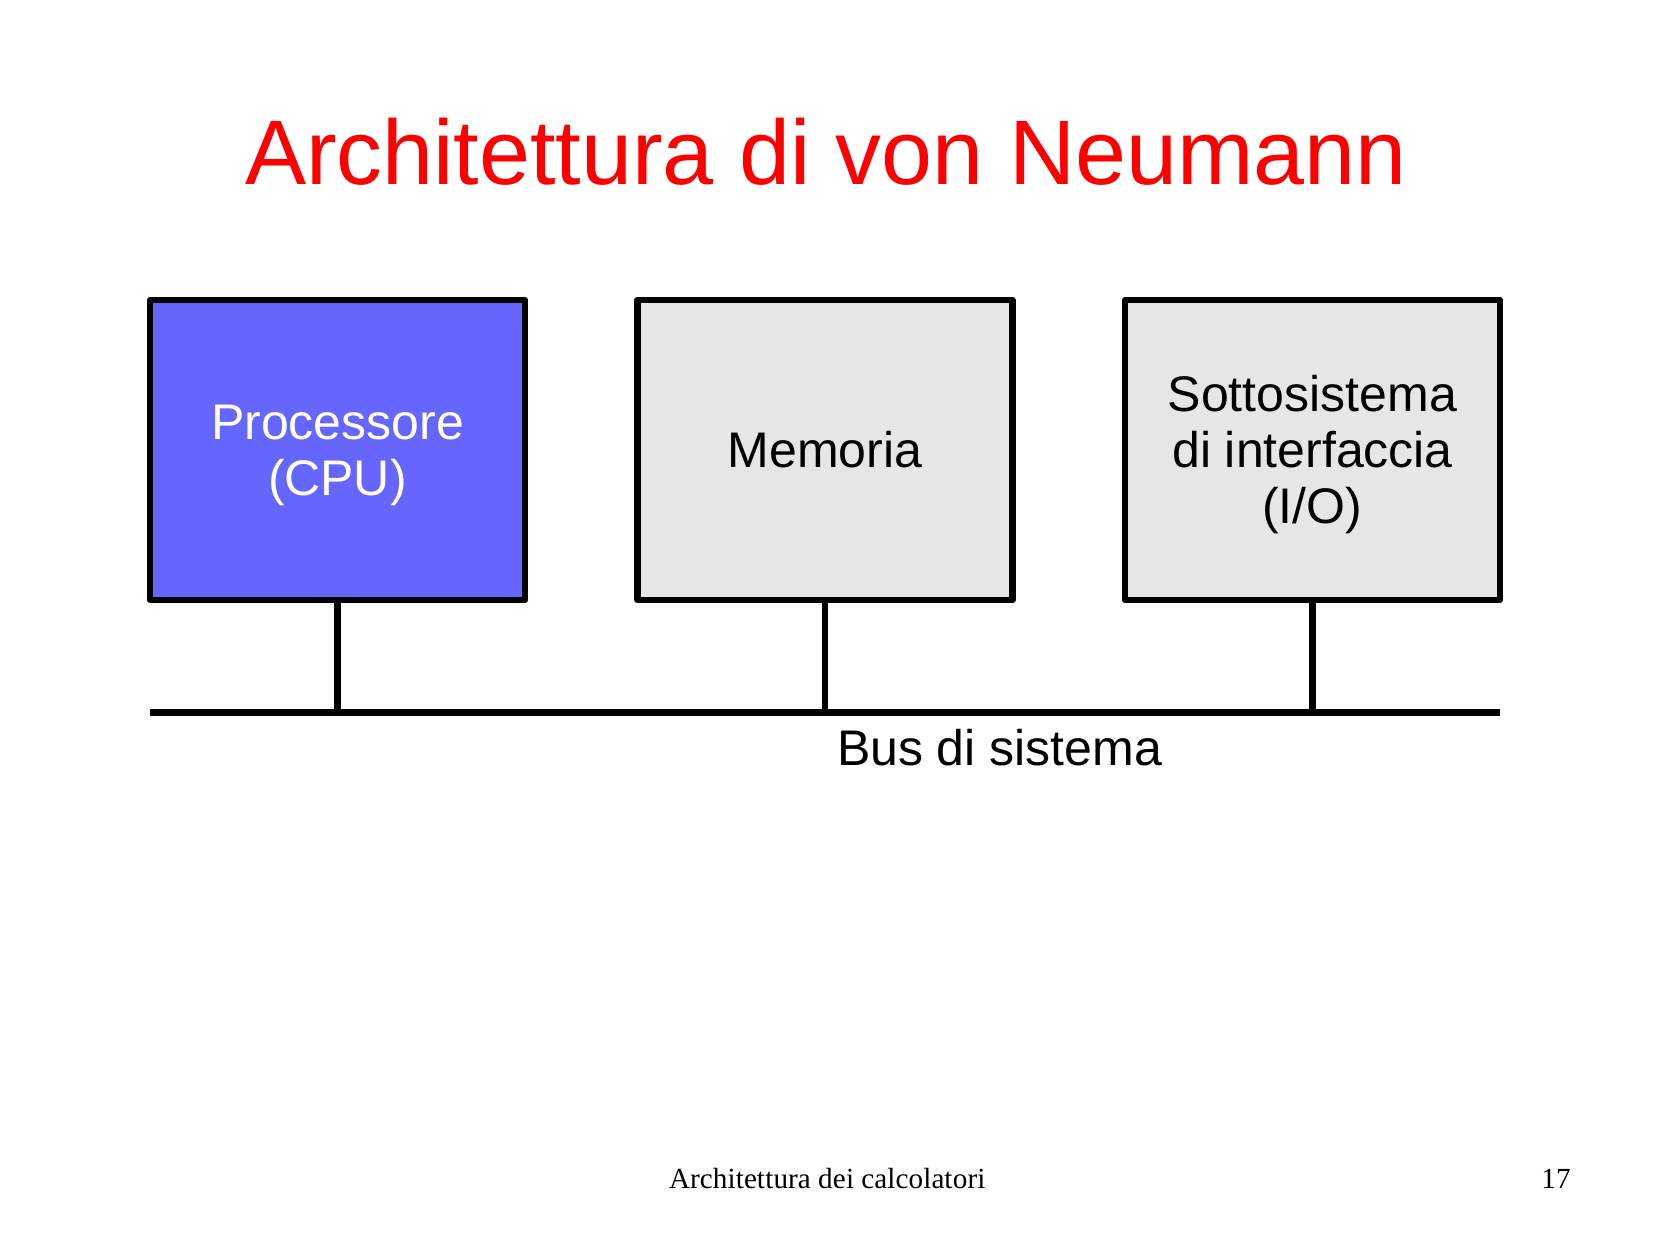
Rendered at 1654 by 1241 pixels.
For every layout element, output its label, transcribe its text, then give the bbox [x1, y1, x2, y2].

text_box Processore (CPU) [150, 300, 526, 601]
text_box Bus di sistema [837, 720, 1163, 777]
title Architettura di von Neumann [82, 49, 1571, 257]
text_box Sottosistema di interfaccia (I/O) [1125, 300, 1501, 601]
text_box Memoria [637, 300, 1013, 601]
